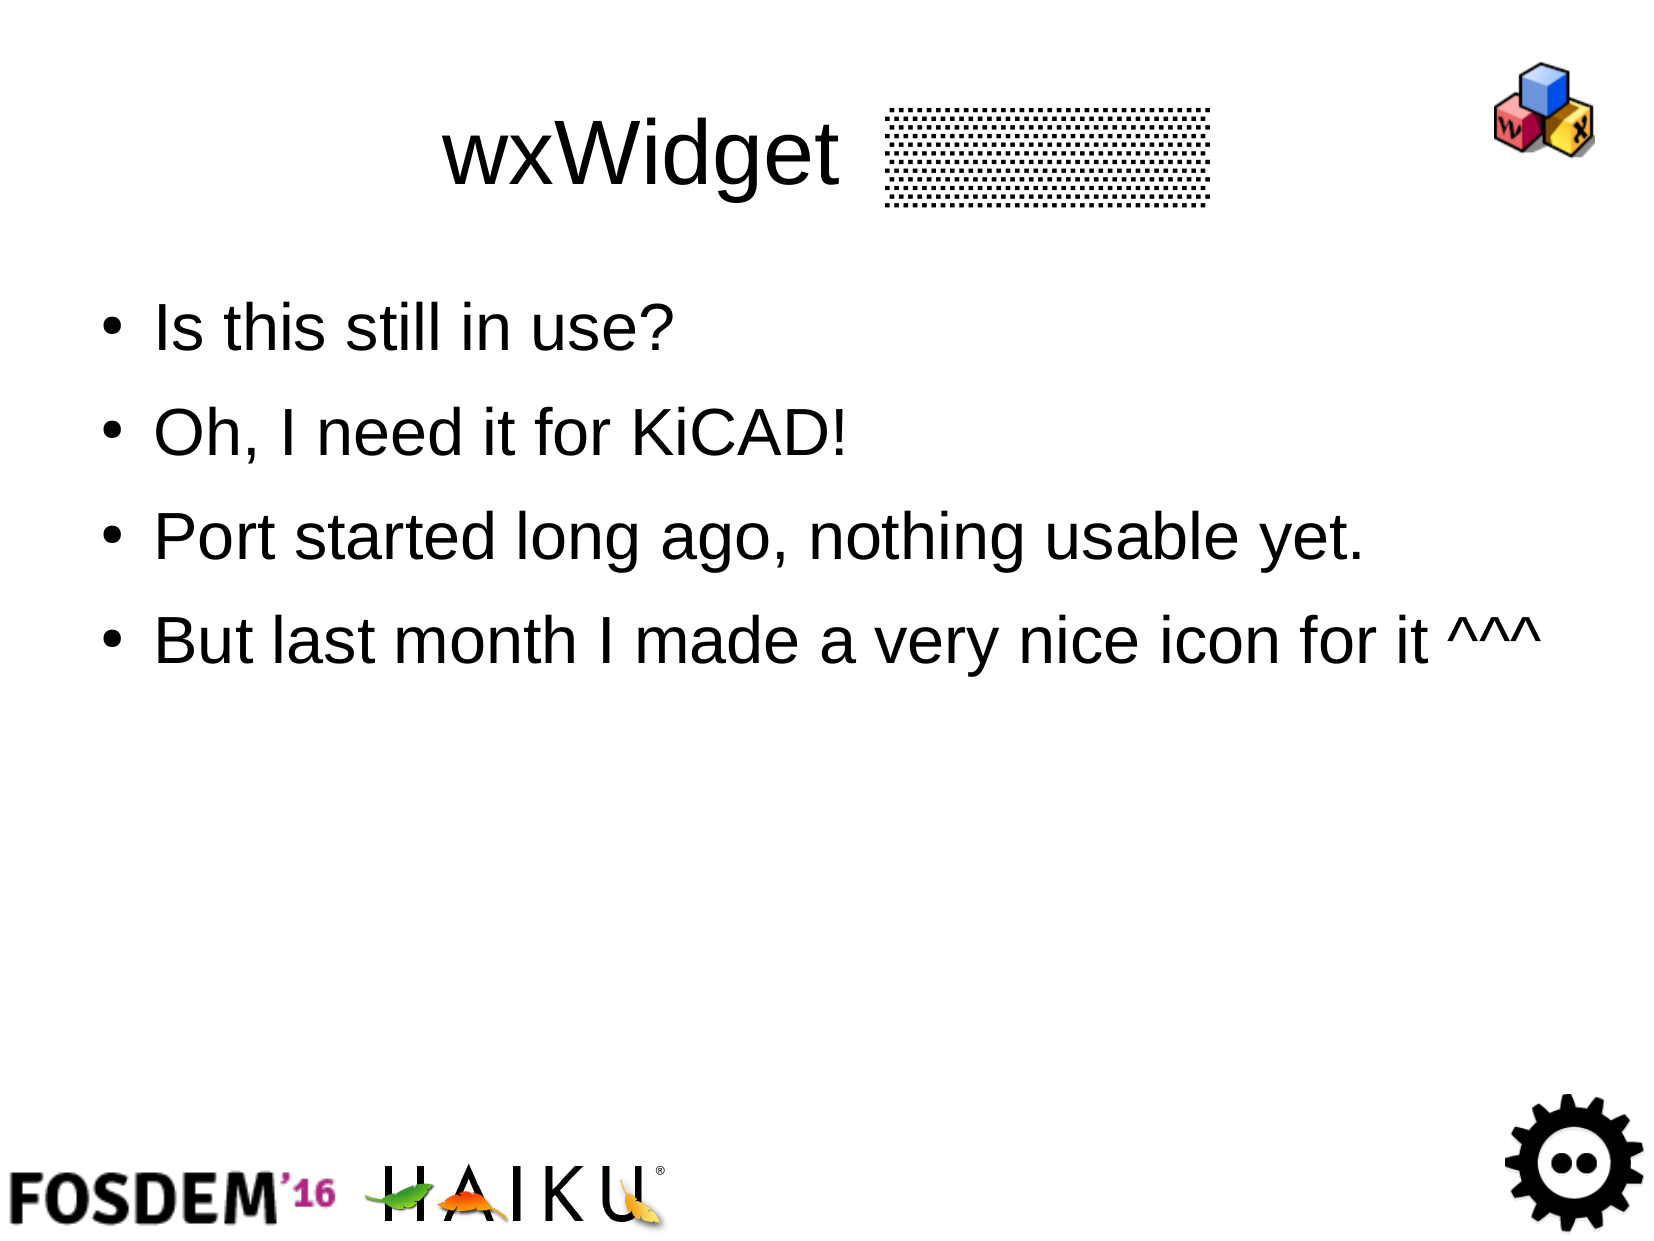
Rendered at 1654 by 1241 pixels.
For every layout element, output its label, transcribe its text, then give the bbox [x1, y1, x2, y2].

picture [363, 1163, 670, 1235]
list Is this still in use? Oh, I need it for KiCAD! Port started long ago, nothing usable yet. But last month I made a very nice icon for it ^^^ [82, 290, 1571, 1010]
picture [1494, 58, 1595, 159]
title wxWidget ▒▒▒▒▒ [82, 49, 1571, 257]
picture [1505, 1094, 1648, 1235]
picture [0, 1152, 350, 1241]
